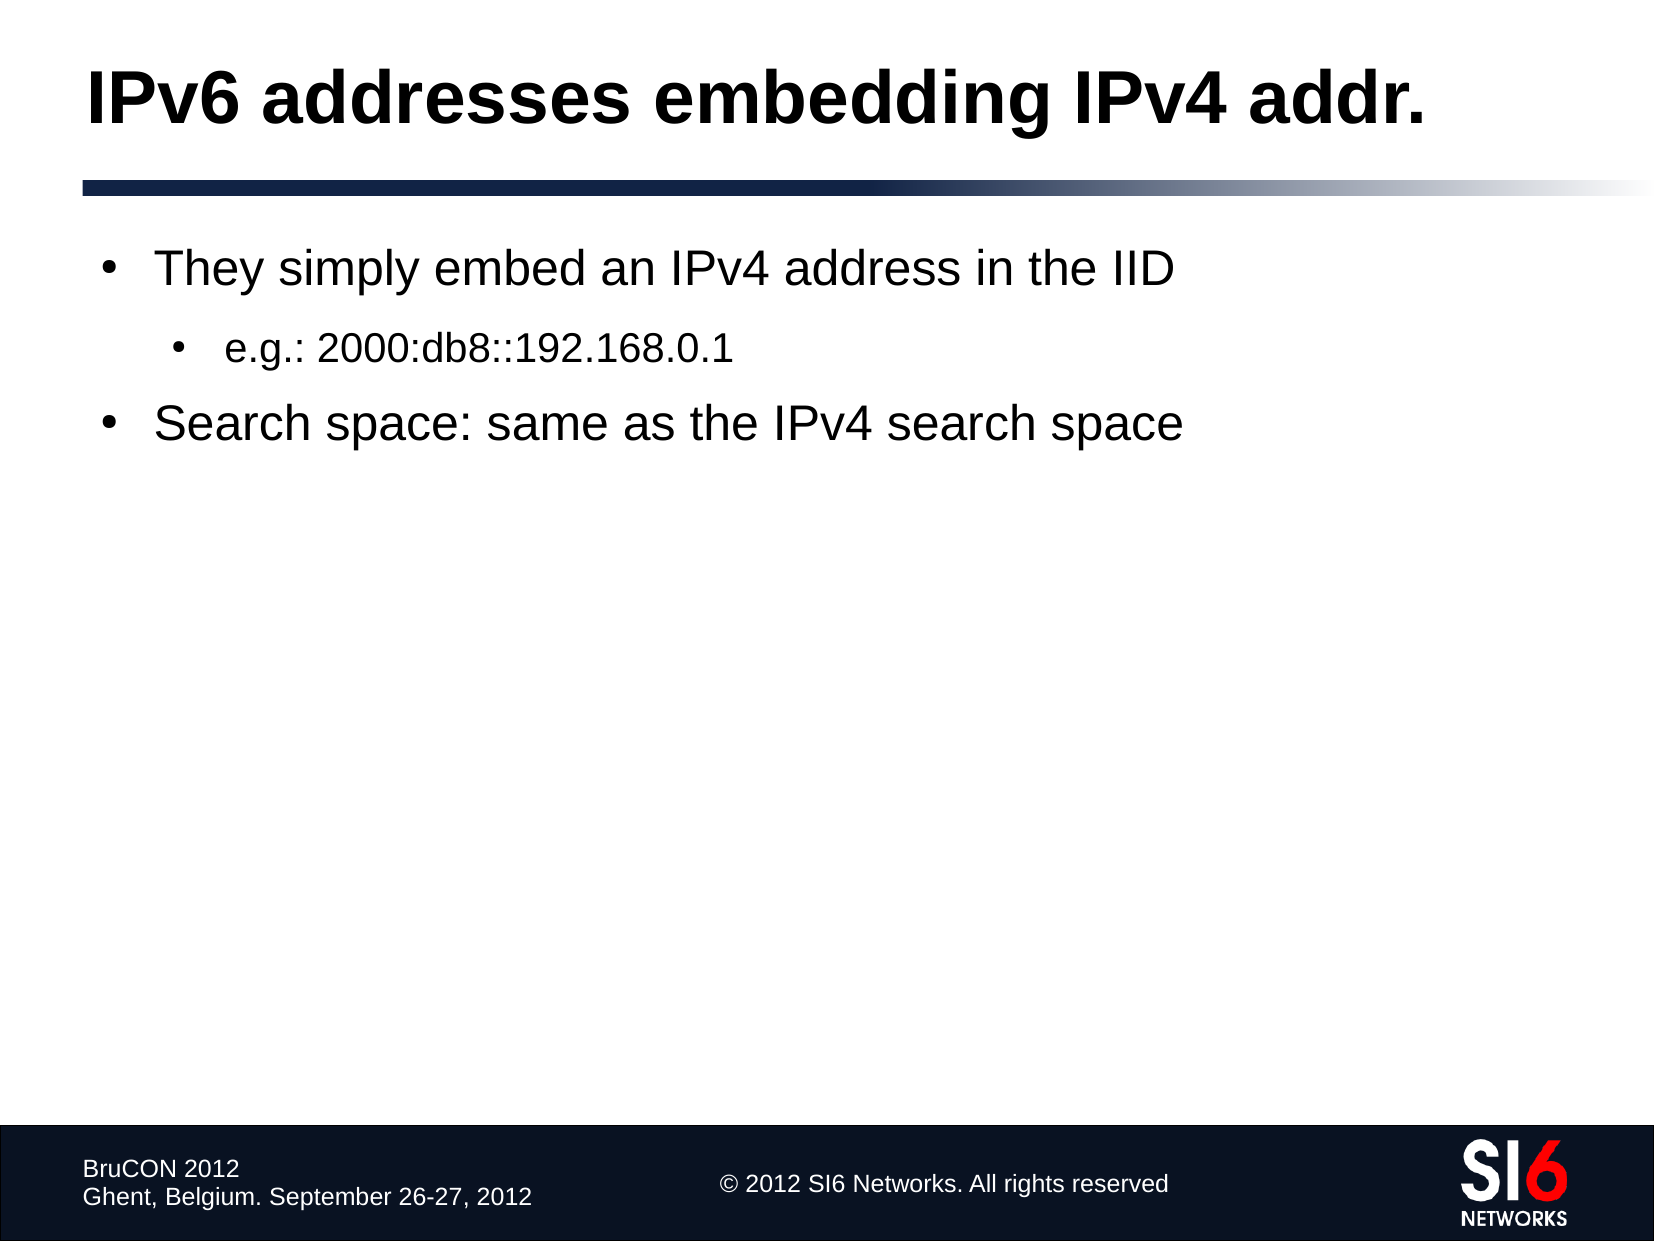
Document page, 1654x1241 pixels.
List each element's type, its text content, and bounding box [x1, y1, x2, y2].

list They simply embed an IPv4 address in the IID e.g.: 2000:db8::192.168.0.1 Search space: same as the IPv4 search space [82, 240, 1571, 1059]
picture [1461, 1139, 1567, 1226]
title IPv6 addresses embedding IPv4 addr. [86, 30, 1576, 166]
